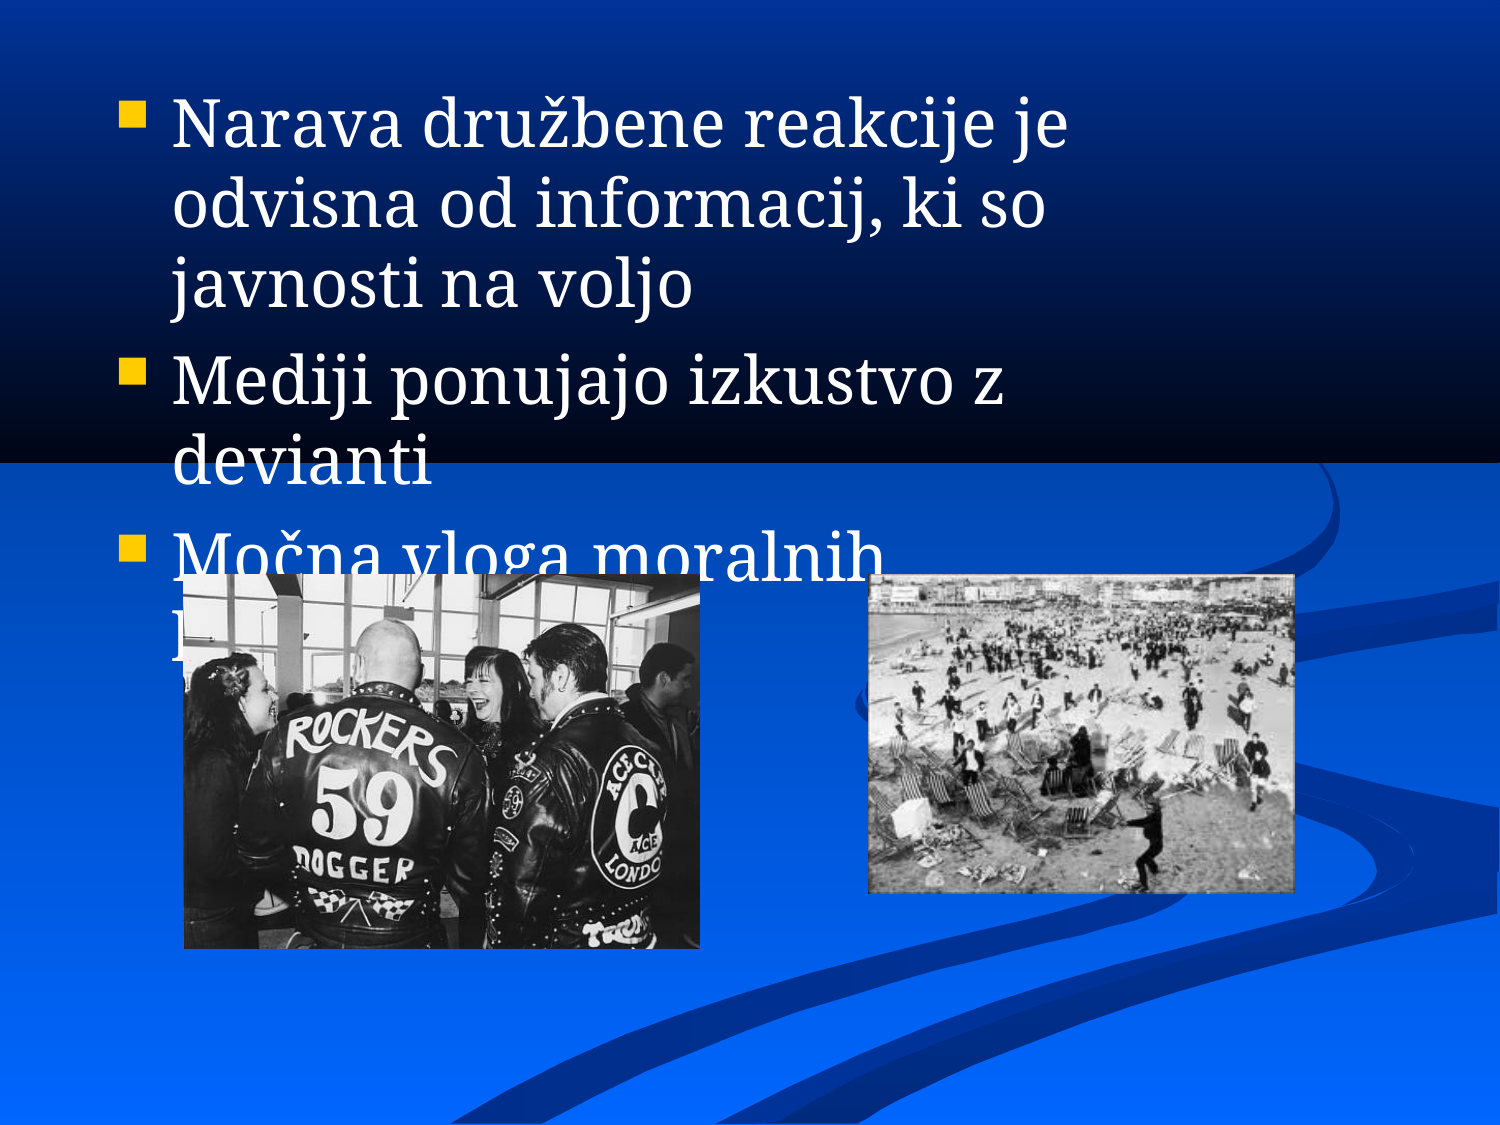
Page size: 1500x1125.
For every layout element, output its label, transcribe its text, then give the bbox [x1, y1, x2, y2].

picture [183, 574, 700, 949]
picture [868, 574, 1295, 894]
list Narava družbene reakcije je odvisna od informacij, ki so javnosti na voljo Mediji ponujajo izkustvo z devianti Močna vloga moralnih hudičev [100, 73, 1130, 816]
